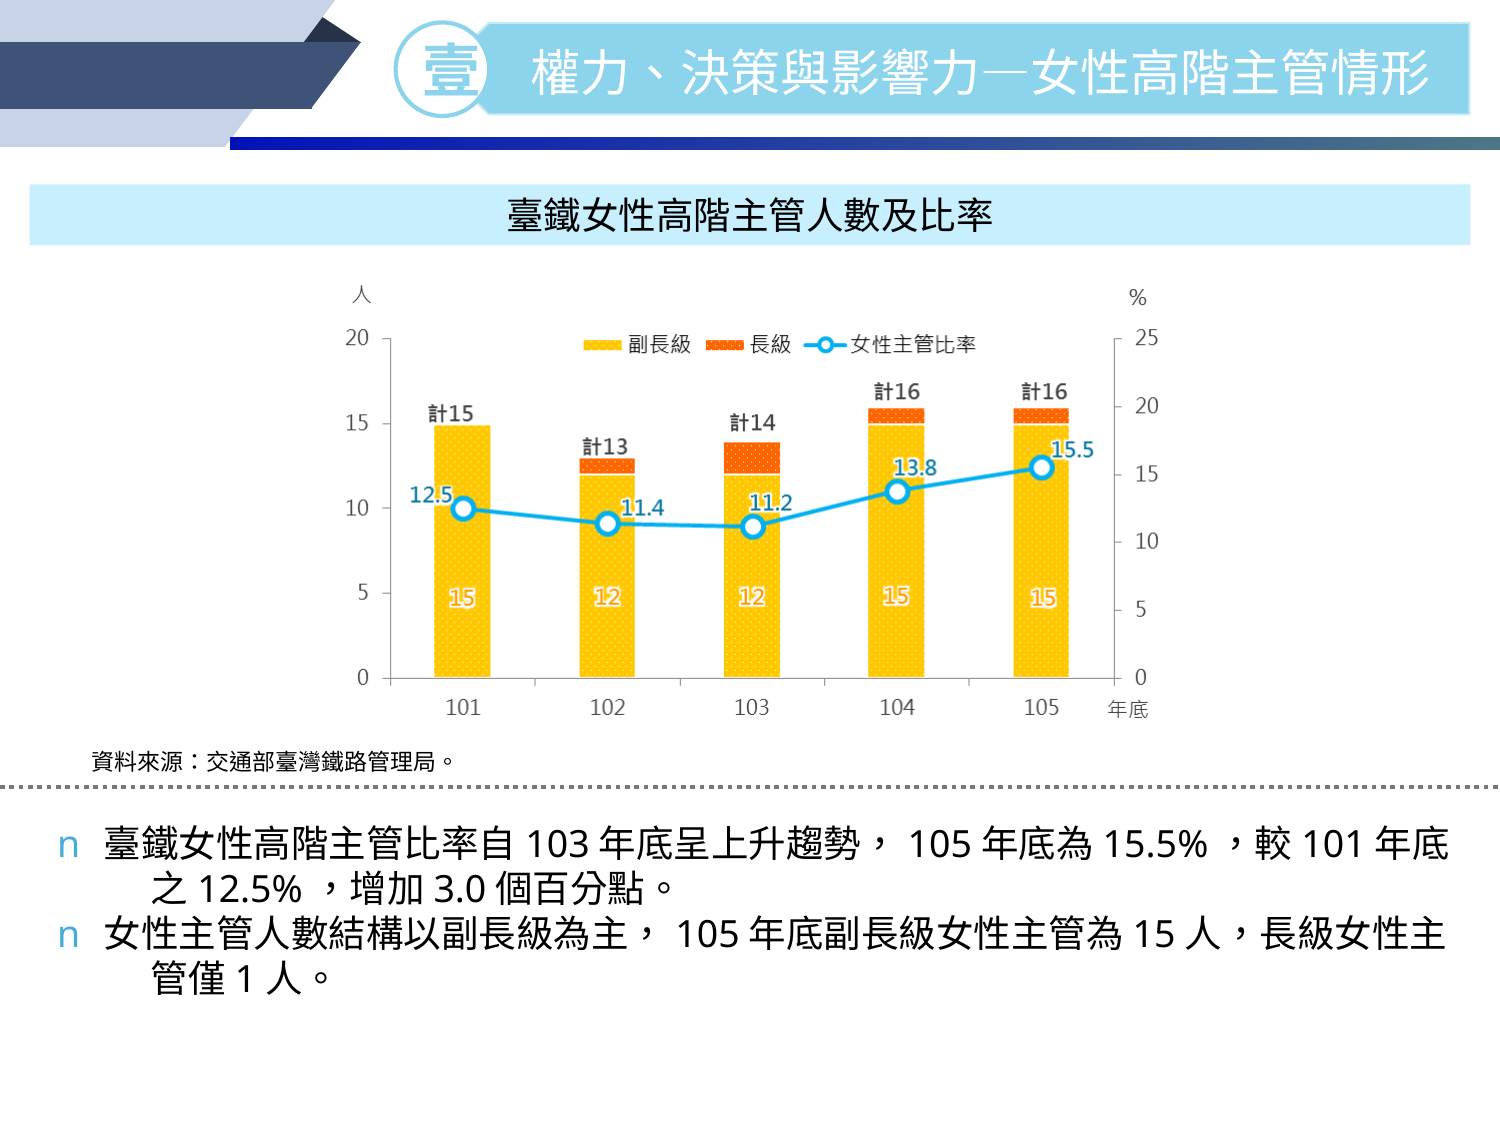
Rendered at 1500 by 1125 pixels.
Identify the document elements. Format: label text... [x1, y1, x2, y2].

text_box [230, 137, 1500, 149]
picture [326, 255, 1174, 736]
text_box 資料來源：交通部臺灣鐵路管理局。 [76, 739, 597, 783]
text_box 權力、決策與影響力—女性高階主管情形 [489, 25, 1463, 118]
text_box 臺鐵女性高階主管人數及比率 [29, 184, 1471, 246]
text_box [424, 22, 461, 26]
text_box 臺鐵女性高階主管比率自103年底呈上升趨勢，105年底為15.5%，較101年底之12.5%，增加3.0個百分點。 女性主管人數結構以副長級為主，105年底副長級女性主管為15人，長級女性主管僅1人。 [41, 812, 1495, 1010]
text_box 壹 [407, 26, 478, 113]
text_box [478, 21, 1471, 116]
text_box [395, 38, 407, 100]
